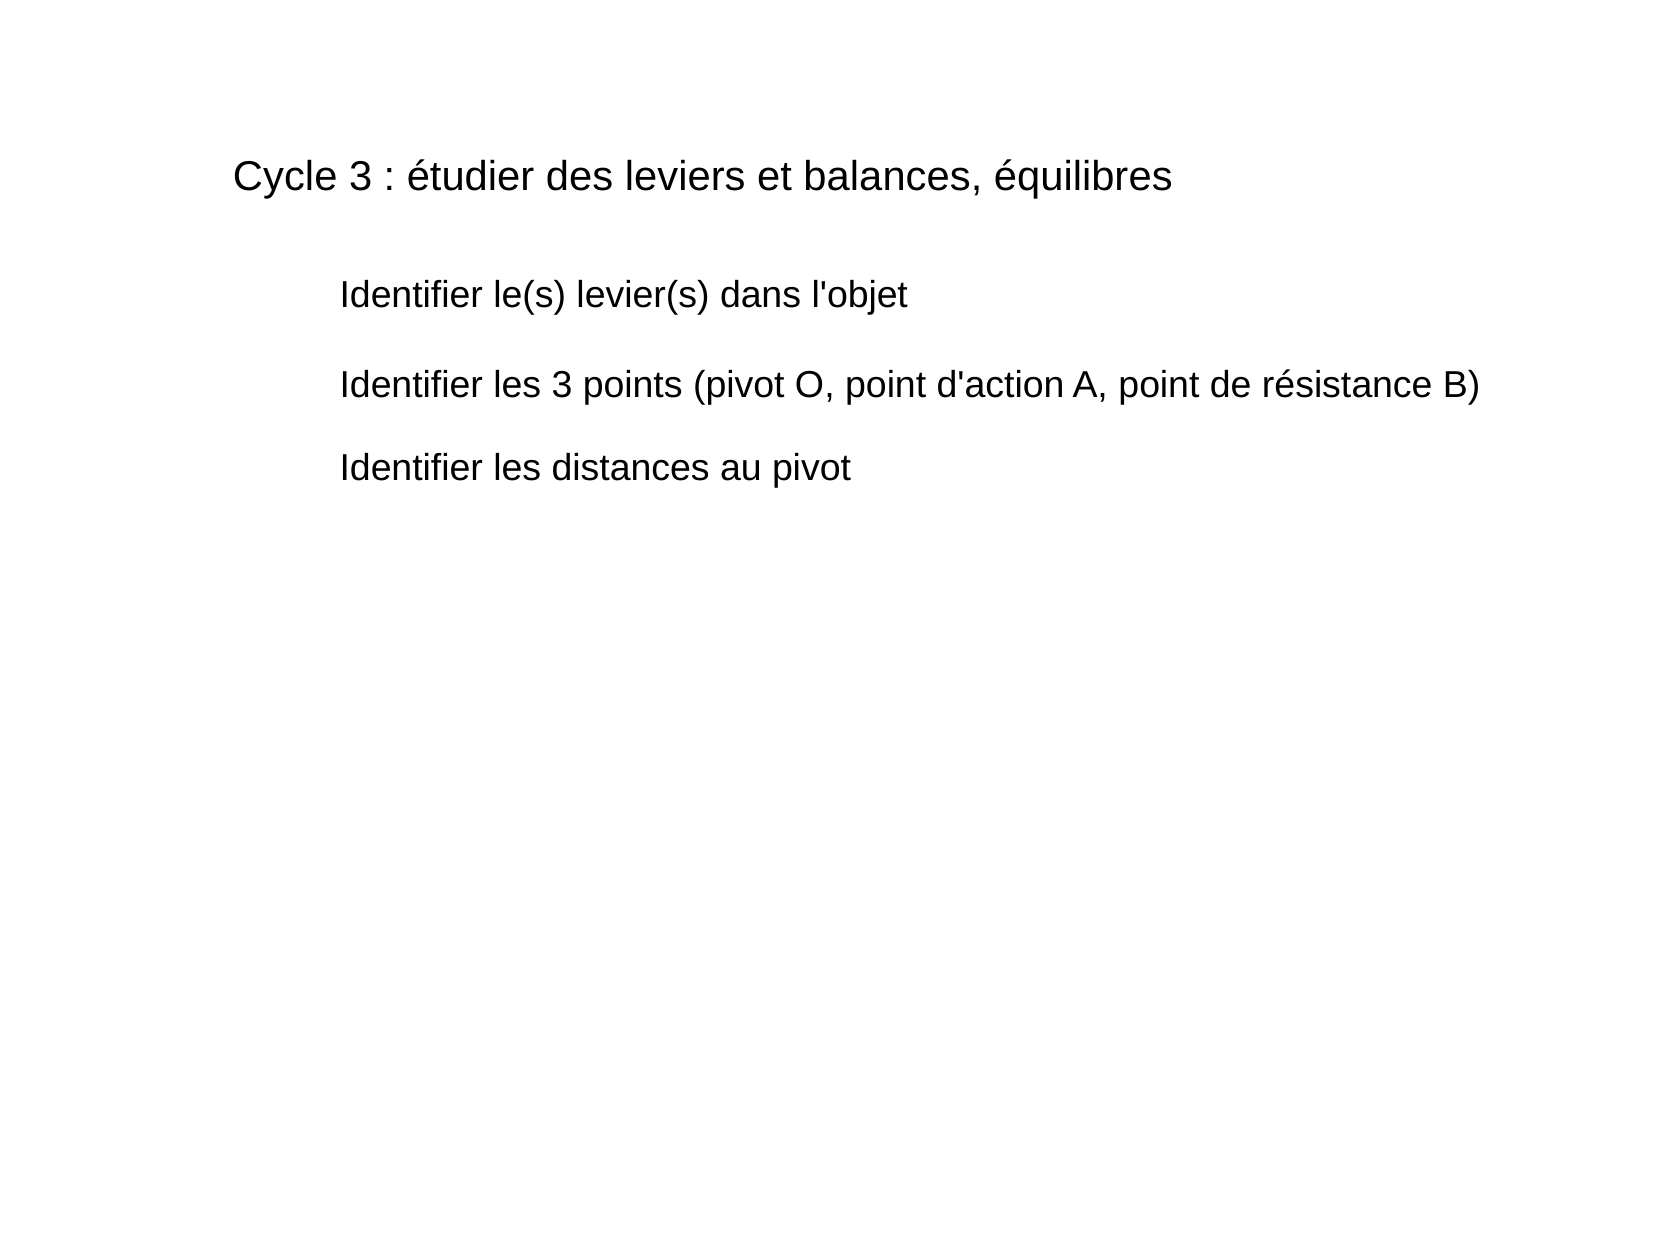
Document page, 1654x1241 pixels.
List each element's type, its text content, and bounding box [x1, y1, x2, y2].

text_box Identifier les 3 points (pivot O, point d'action A, point de résistance B) [324, 356, 1536, 414]
text_box Identifier le(s) levier(s) dans l'objet [324, 265, 1359, 323]
text_box Identifier les distances au pivot [324, 439, 1063, 496]
text_box Cycle 3 : étudier des leviers et balances, équilibres [206, 145, 1211, 207]
